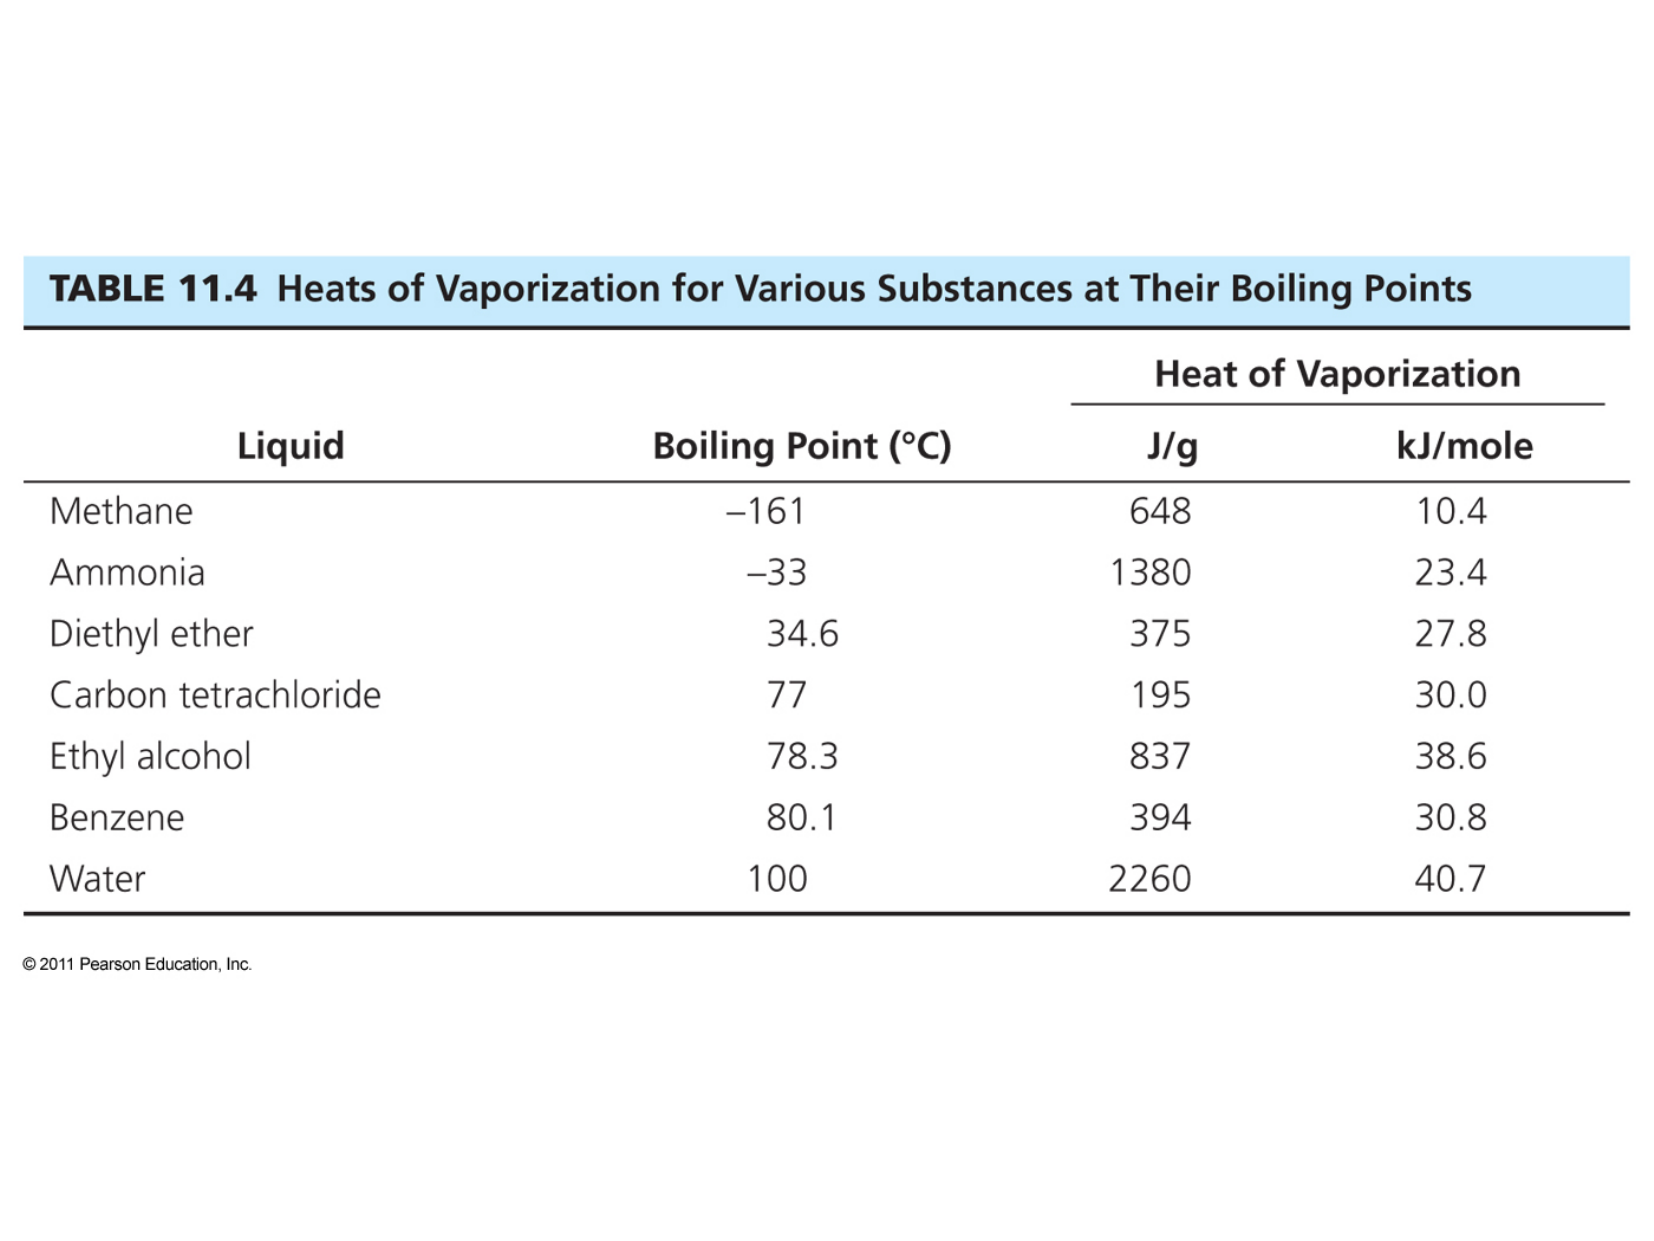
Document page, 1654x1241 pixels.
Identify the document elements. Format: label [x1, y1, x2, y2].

picture [0, 232, 1654, 1009]
